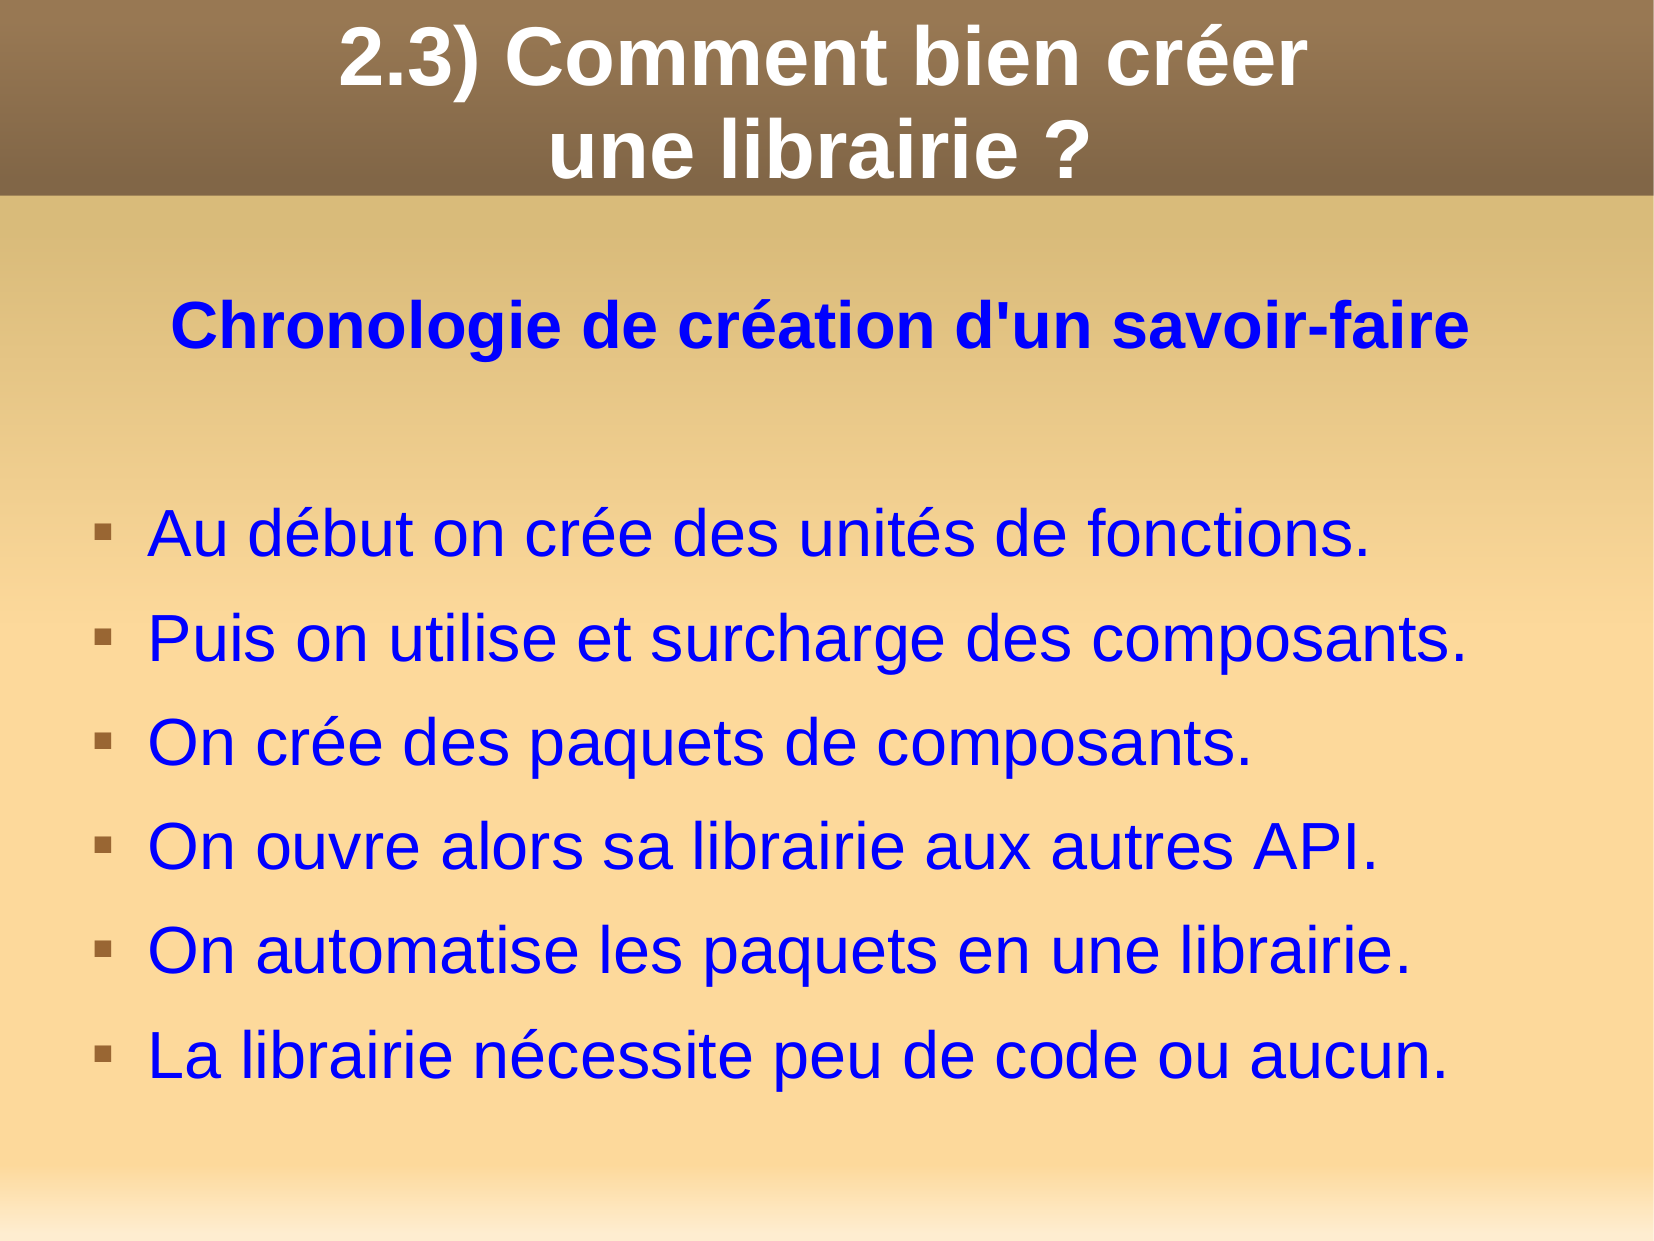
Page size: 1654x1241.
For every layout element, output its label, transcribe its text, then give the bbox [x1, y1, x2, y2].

picture [0, 0, 1654, 1241]
list Chronologie de création d'un savoir-faire Au début on crée des unités de fonctions. Puis on utilise et surcharge des composants. On crée des paquets de composants. On ouvre alors sa librairie aux autres API. On automatise les paquets en une librairie. La librairie nécessite peu de code ou aucun. [76, 287, 1565, 1093]
title 2.3) Comment bien créer une librairie ? [76, 7, 1565, 200]
